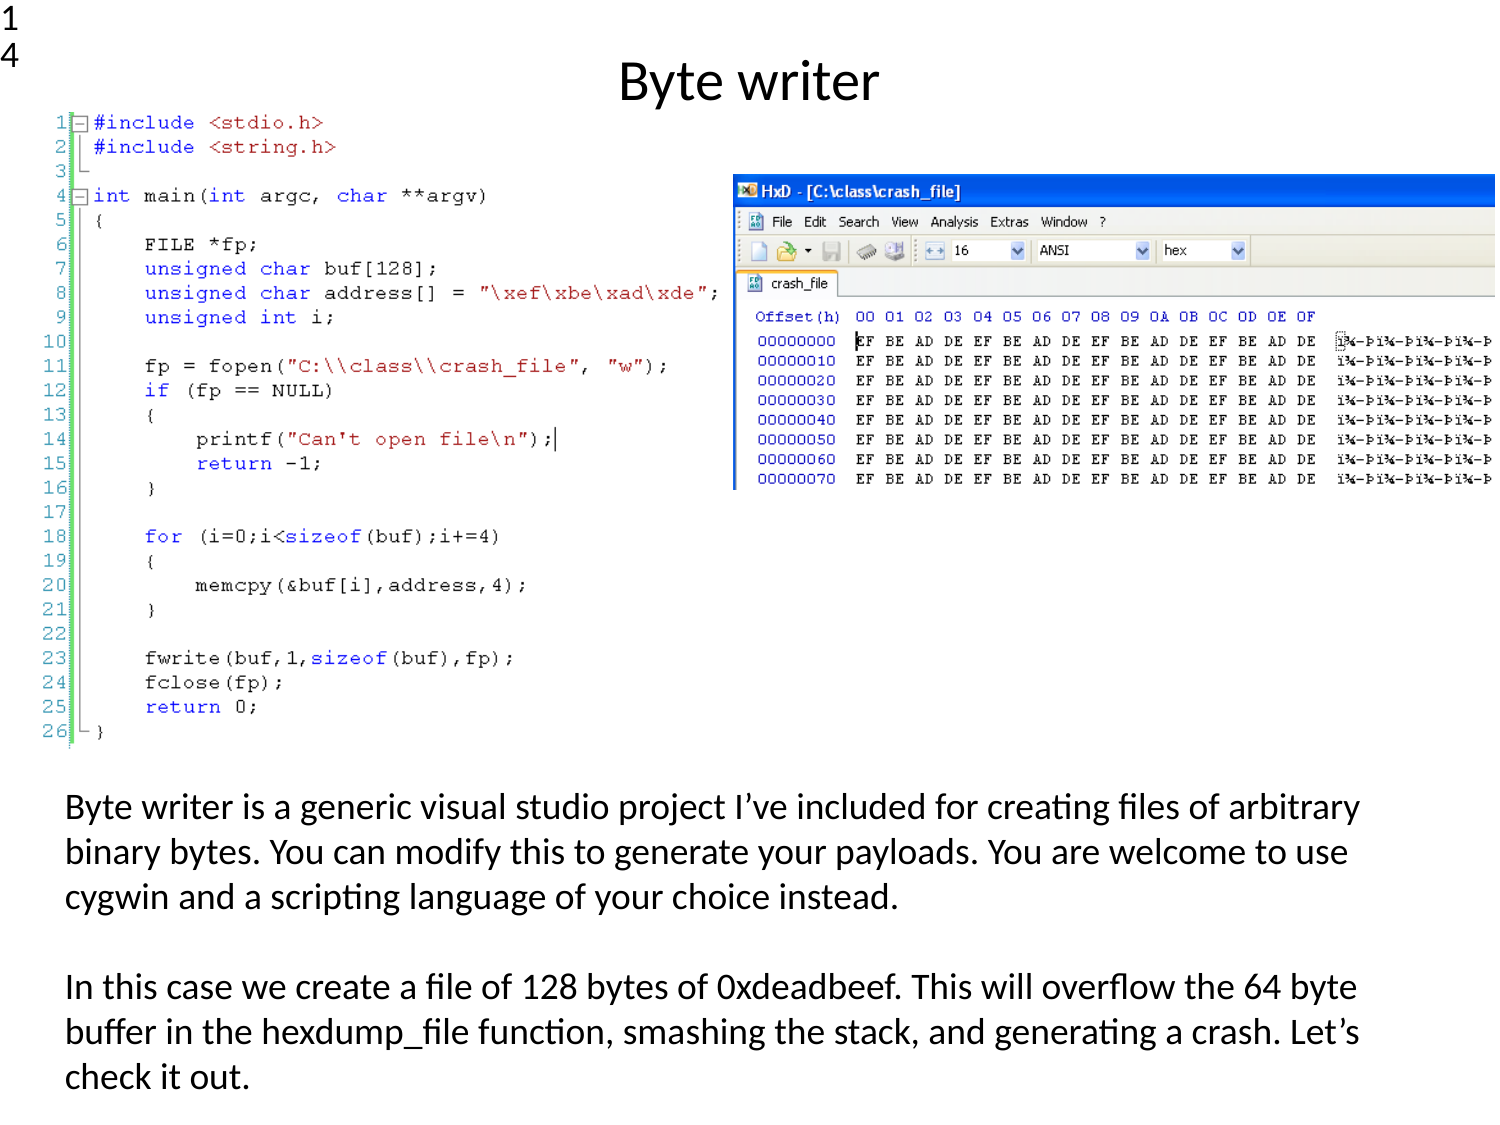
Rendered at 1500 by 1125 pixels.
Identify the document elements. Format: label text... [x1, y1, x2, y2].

text_box Byte writer is a generic visual studio project I’ve included for creating files of arbitrary binary bytes. You can modify this to generate your payloads. You are welcome to use cygwin and a scripting language of your choice instead. In this case we create a file of 128 bytes of 0xdeadbeef. This will overflow the 64 byte buffer in the hexdump_file function, smashing the stack, and generating a crash. Let’s check it out. [50, 774, 1450, 1105]
picture [37, 112, 1495, 750]
title Byte writer [75, 24, 1425, 130]
